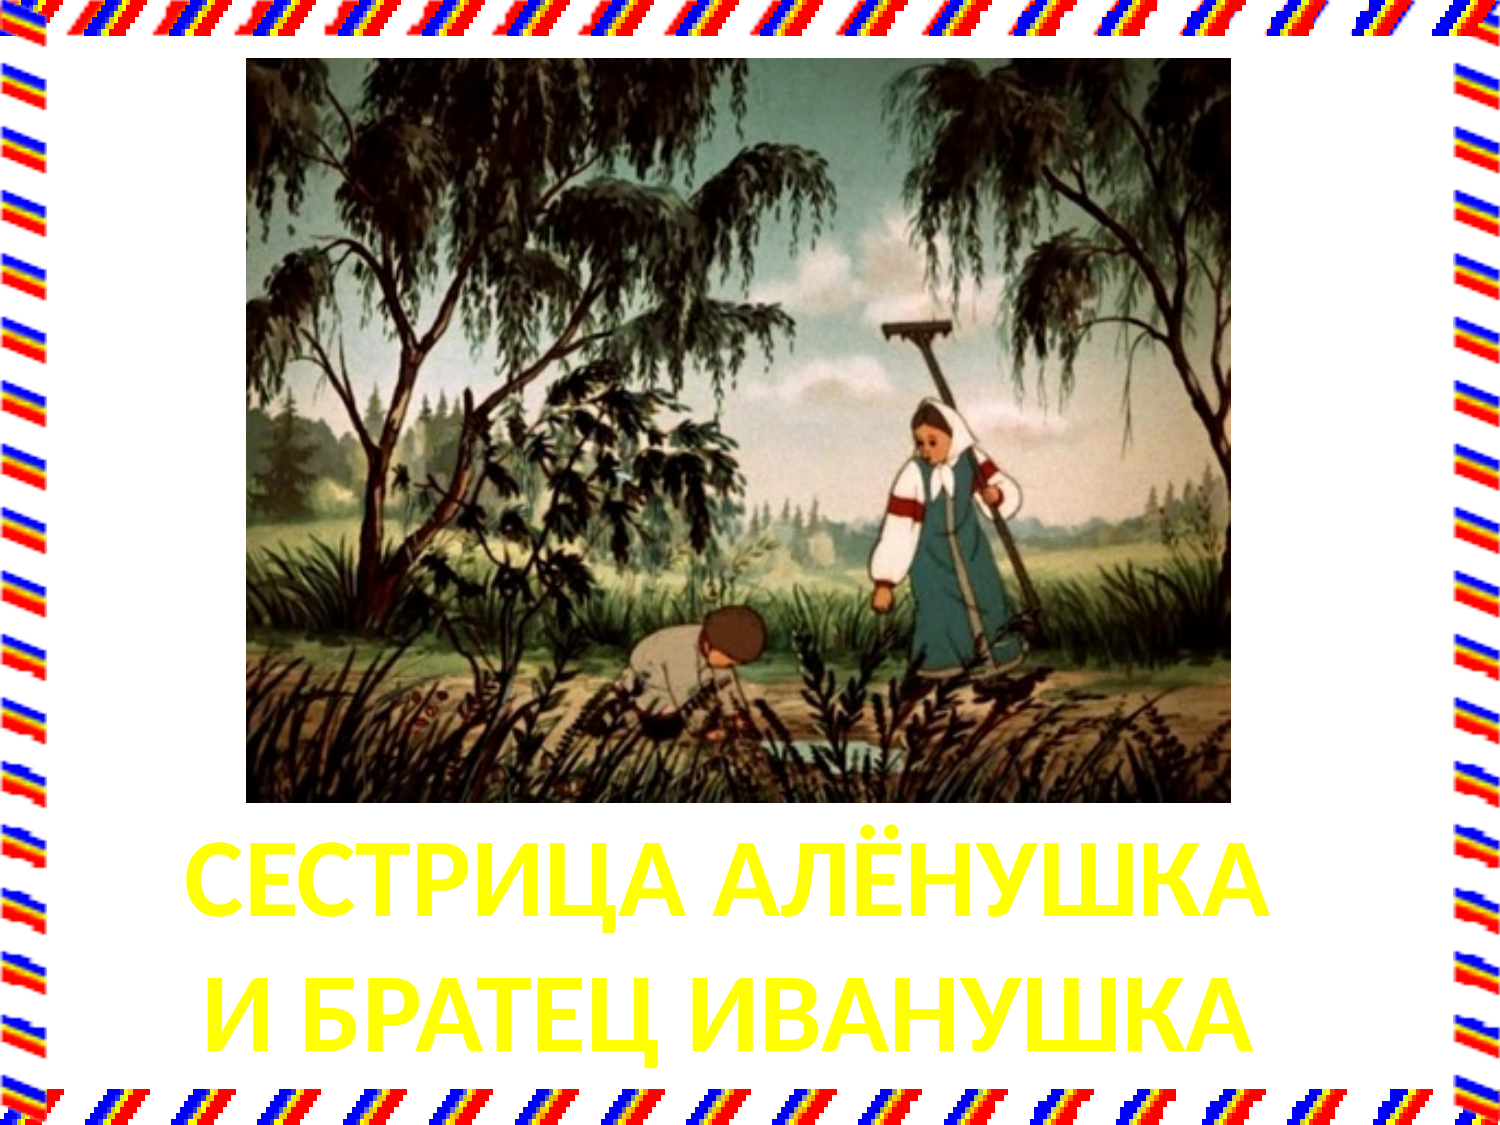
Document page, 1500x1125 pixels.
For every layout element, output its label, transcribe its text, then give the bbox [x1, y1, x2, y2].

picture [0, 0, 1500, 1125]
text_box СЕСТРИЦА АЛЁНУШКА И БРАТЕЦ ИВАНУШКА [169, 796, 1287, 1082]
